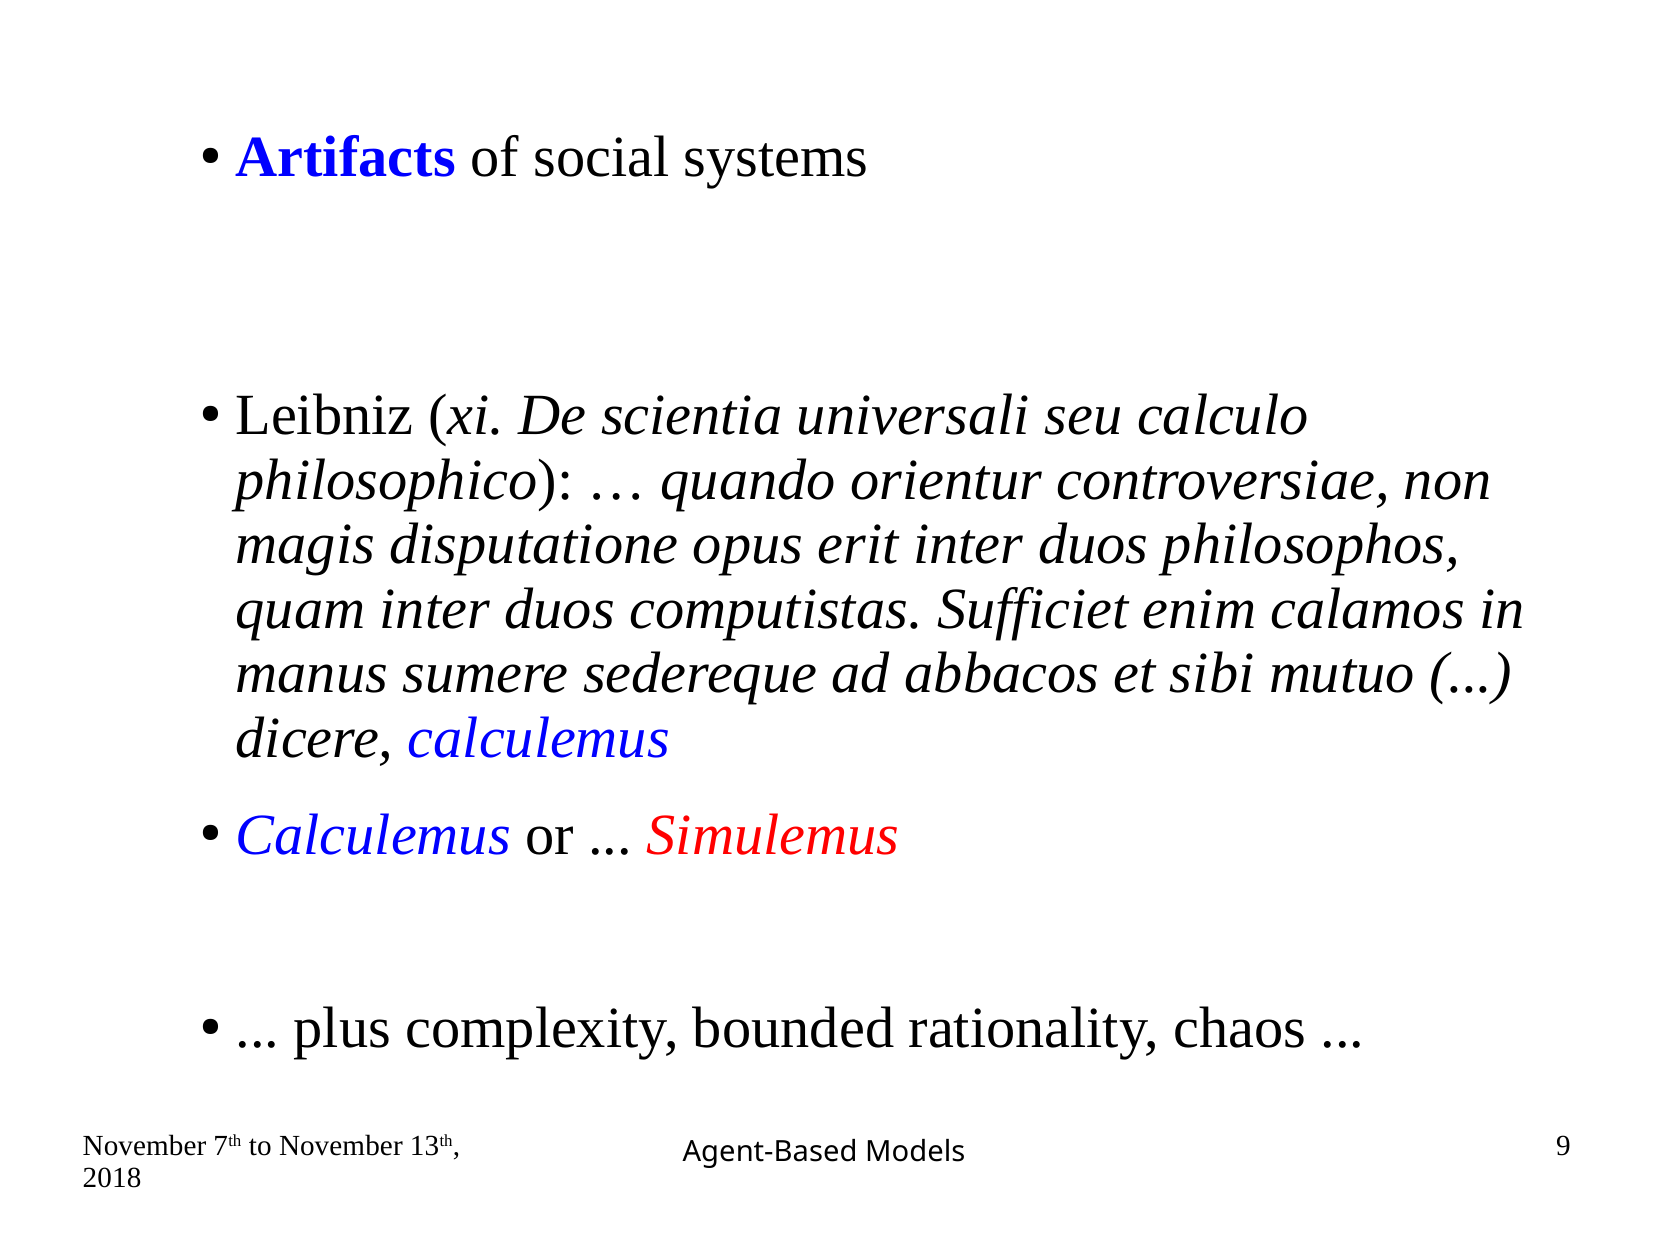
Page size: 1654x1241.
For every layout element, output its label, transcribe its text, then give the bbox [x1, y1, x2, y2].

text_box Artifacts of social systems Leibniz (xi. De scientia universali seu calculo philosophico): … quando orientur controversiae, non magis disputatione opus erit inter duos philosophos, quam inter duos computistas. Sufficiet enim calamos in manus sumere sedereque ad abbacos et sibi mutuo (...) dicere, calculemus Calculemus or ... Simulemus ... plus complexity, bounded rationality, chaos ... [150, 85, 1576, 1101]
